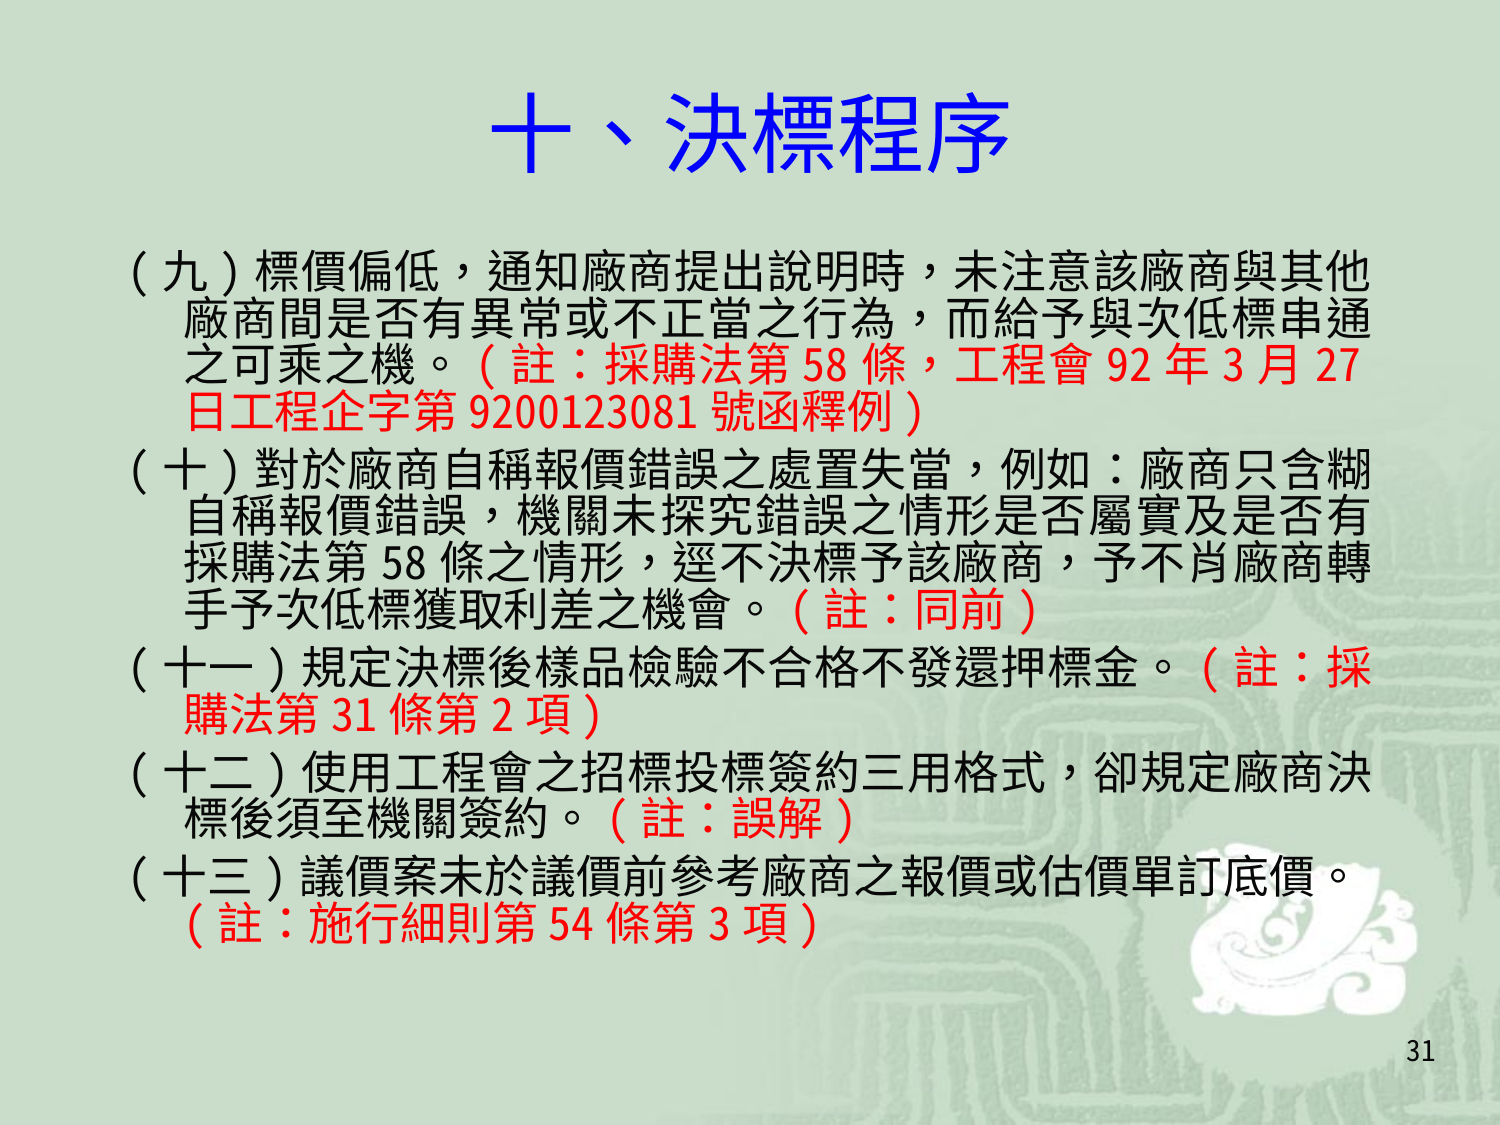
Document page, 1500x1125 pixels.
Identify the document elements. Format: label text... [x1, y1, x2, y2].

picture [0, 0, 1500, 1125]
text_box <編號> [1074, 1024, 1451, 1103]
list (九)標價偏低，通知廠商提出說明時，未注意該廠商與其他廠商間是否有異常或不正當之行為，而給予與次低標串通之可乘之機。(註：採購法第58條，工程會92年3月27日工程企字第9200123081號函釋例) (十)對於廠商自稱報價錯誤之處置失當，例如：廠商只含糊自稱報價錯誤，機關未探究錯誤之情形是否屬實及是否有採購法第58條之情形，逕不決標予該廠商，予不肖廠商轉手予次低標獲取利差之機會。(註：同前) (十一)規定決標後樣品檢驗不合格不發還押標金。(註：採購法第31條第2項) (十二)使用工程會之招標投標簽約三用格式，卻規定廠商決標後須至機關簽約。(註：誤解) (十三)議價案未於議價前參考廠商之報價或估價單訂底價。(註：施行細則第54條第3項) [112, 243, 1388, 996]
title 十、決標程序 [49, 37, 1451, 225]
